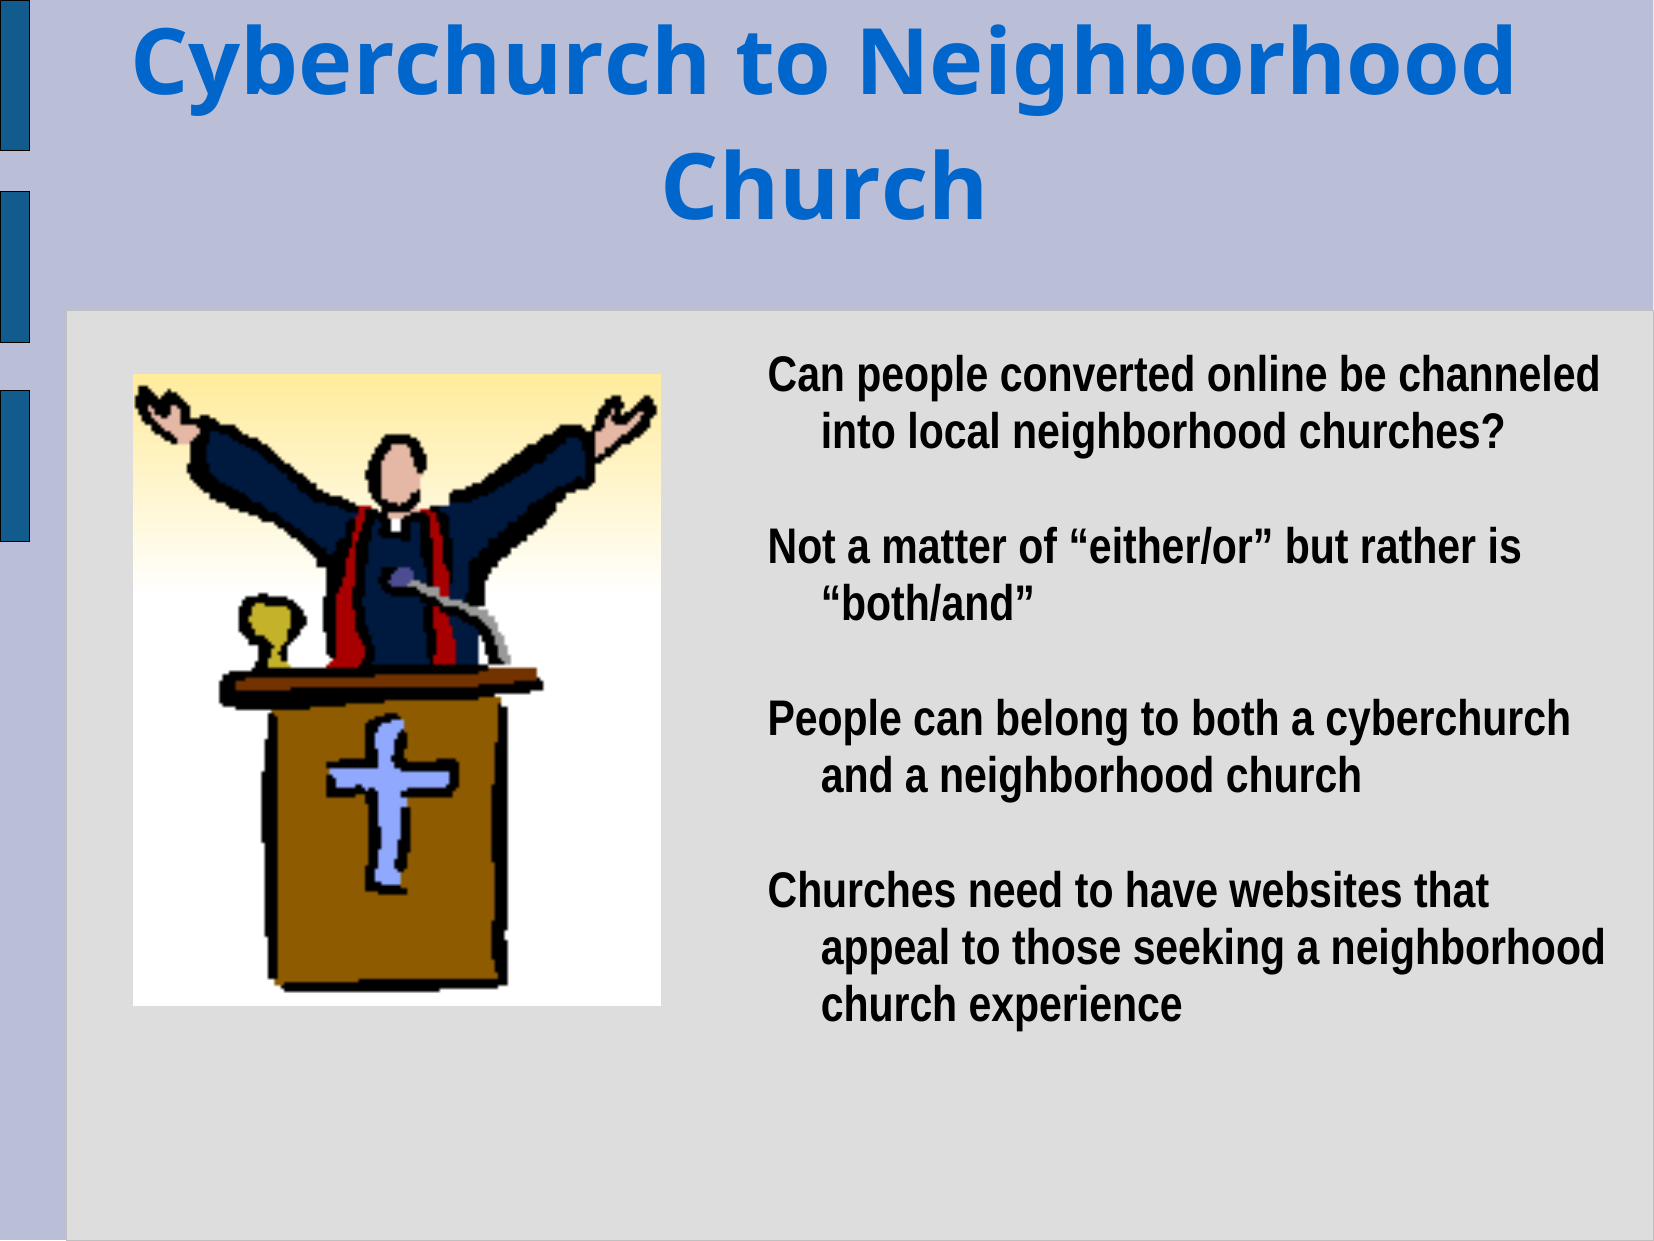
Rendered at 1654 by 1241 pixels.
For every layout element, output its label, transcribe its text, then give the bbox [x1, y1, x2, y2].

title Cyberchurch to Neighborhood Church [37, 17, 1613, 226]
list Can people converted online be channeled into local neighborhood churches? Not a matter of “either/or” but rather is “both/and” People can belong to both a cyberchurch and a neighborhood church Churches need to have websites that appeal to those seeking a neighborhood church experience [750, 344, 1613, 1201]
picture [133, 374, 661, 1006]
